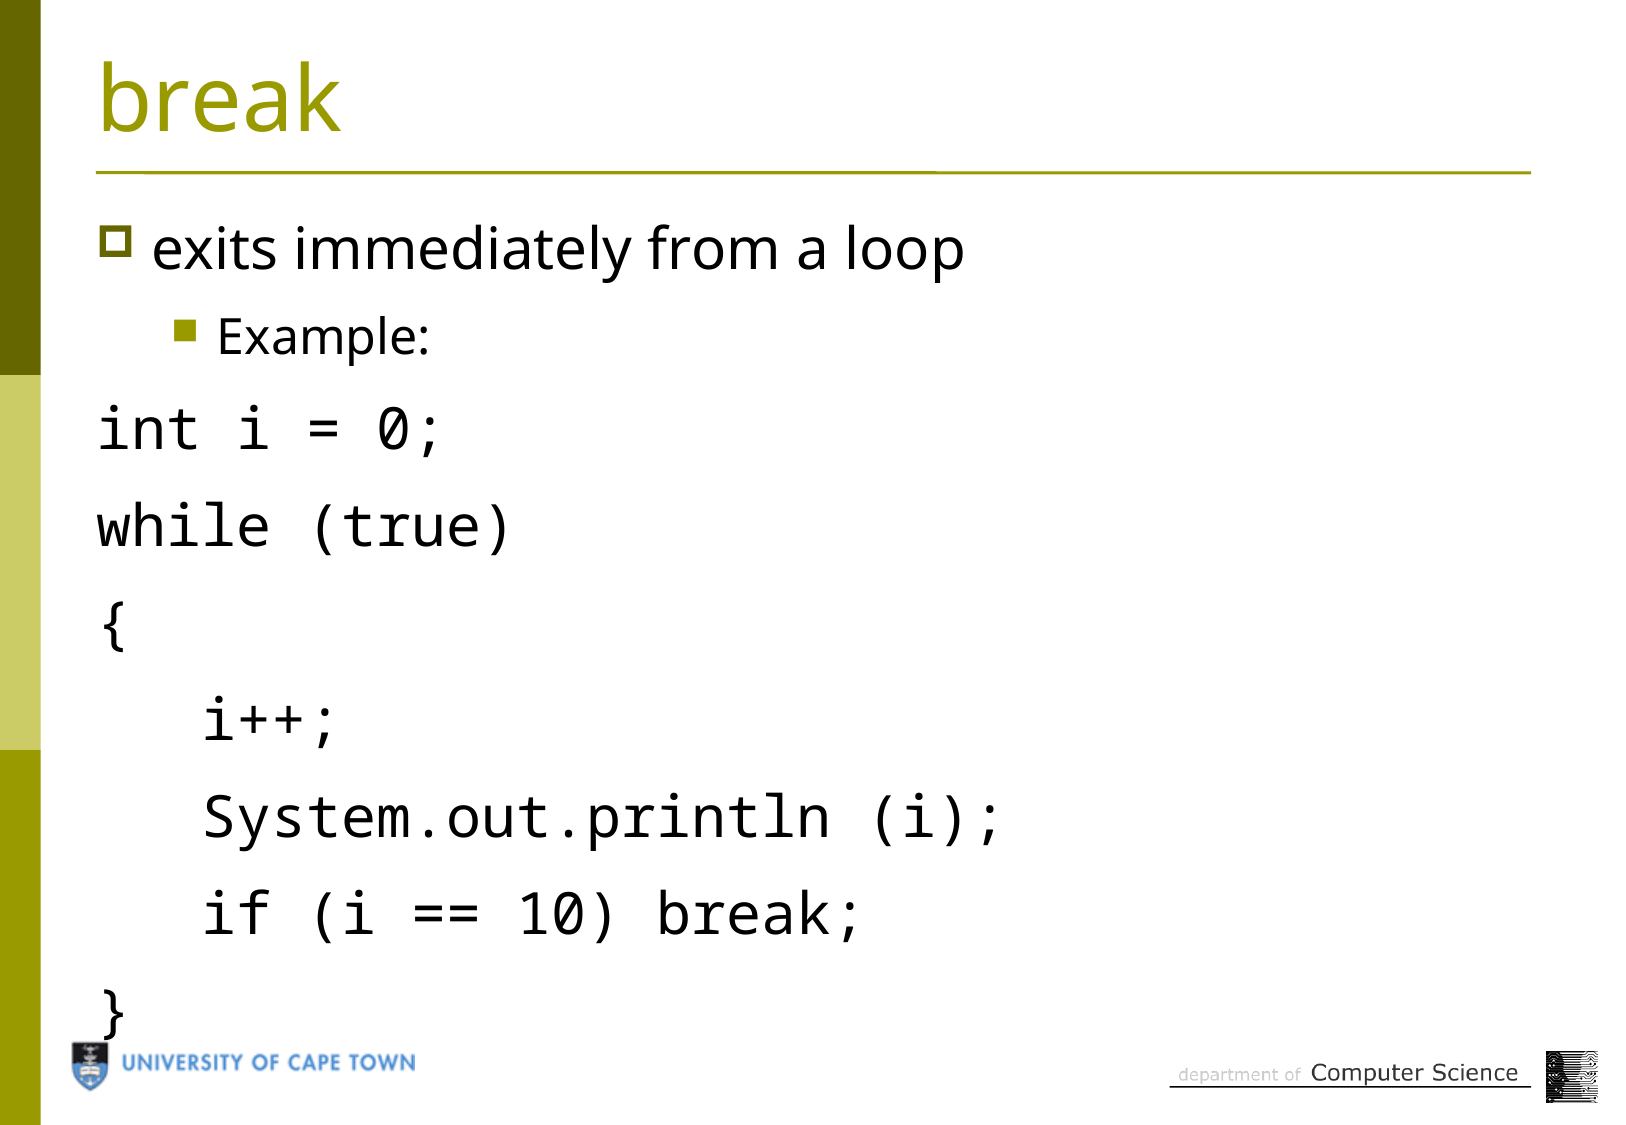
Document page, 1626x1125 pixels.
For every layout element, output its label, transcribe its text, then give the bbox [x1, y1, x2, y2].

picture [1546, 1051, 1598, 1103]
picture [1169, 1043, 1532, 1091]
title break [81, 21, 1543, 180]
picture [61, 1024, 415, 1103]
list exits immediately from a loop Example: int i = 0; while (true) { i++; System.out.println (i); if (i == 10) break; } [81, 196, 1543, 1021]
